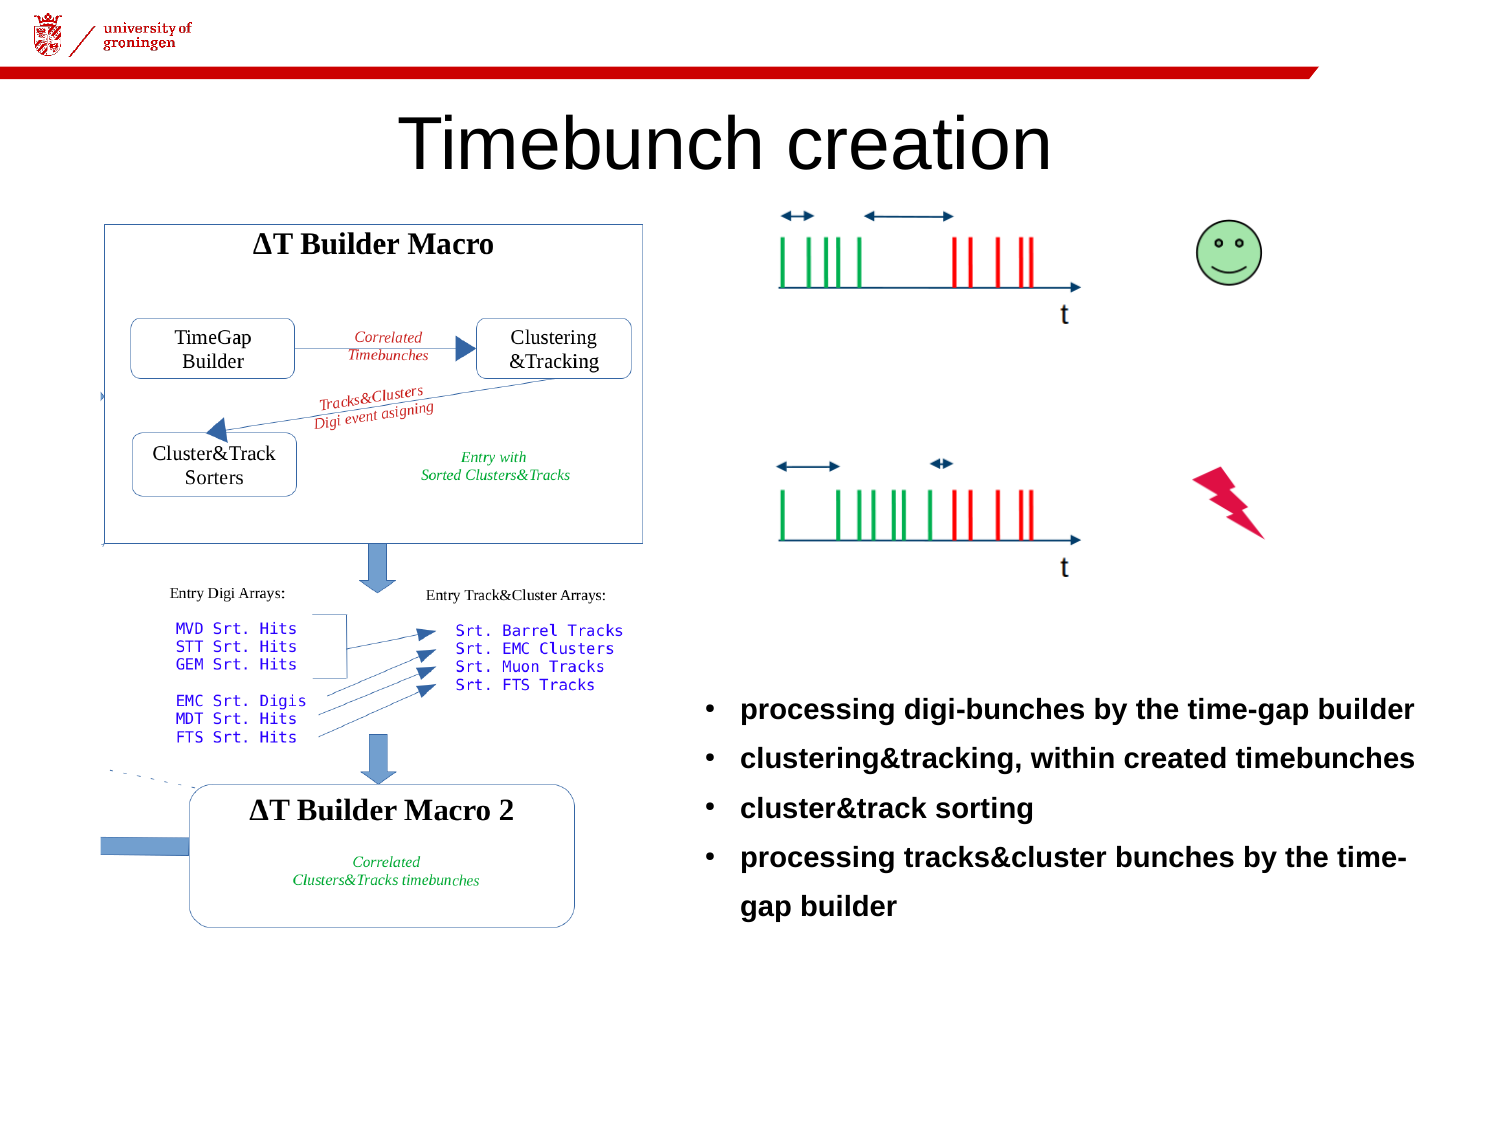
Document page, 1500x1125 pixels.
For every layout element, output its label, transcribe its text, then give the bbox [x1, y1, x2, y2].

picture [34, 13, 192, 57]
text_box processing digi-bunches by the time-gap builder clustering&tracking, within created timebunches cluster&track sorting processing tracks&cluster bunches by the time-gap builder [690, 669, 1471, 1029]
picture [757, 205, 1298, 614]
picture [100, 217, 653, 936]
title Timebunch creation [0, 74, 1417, 205]
